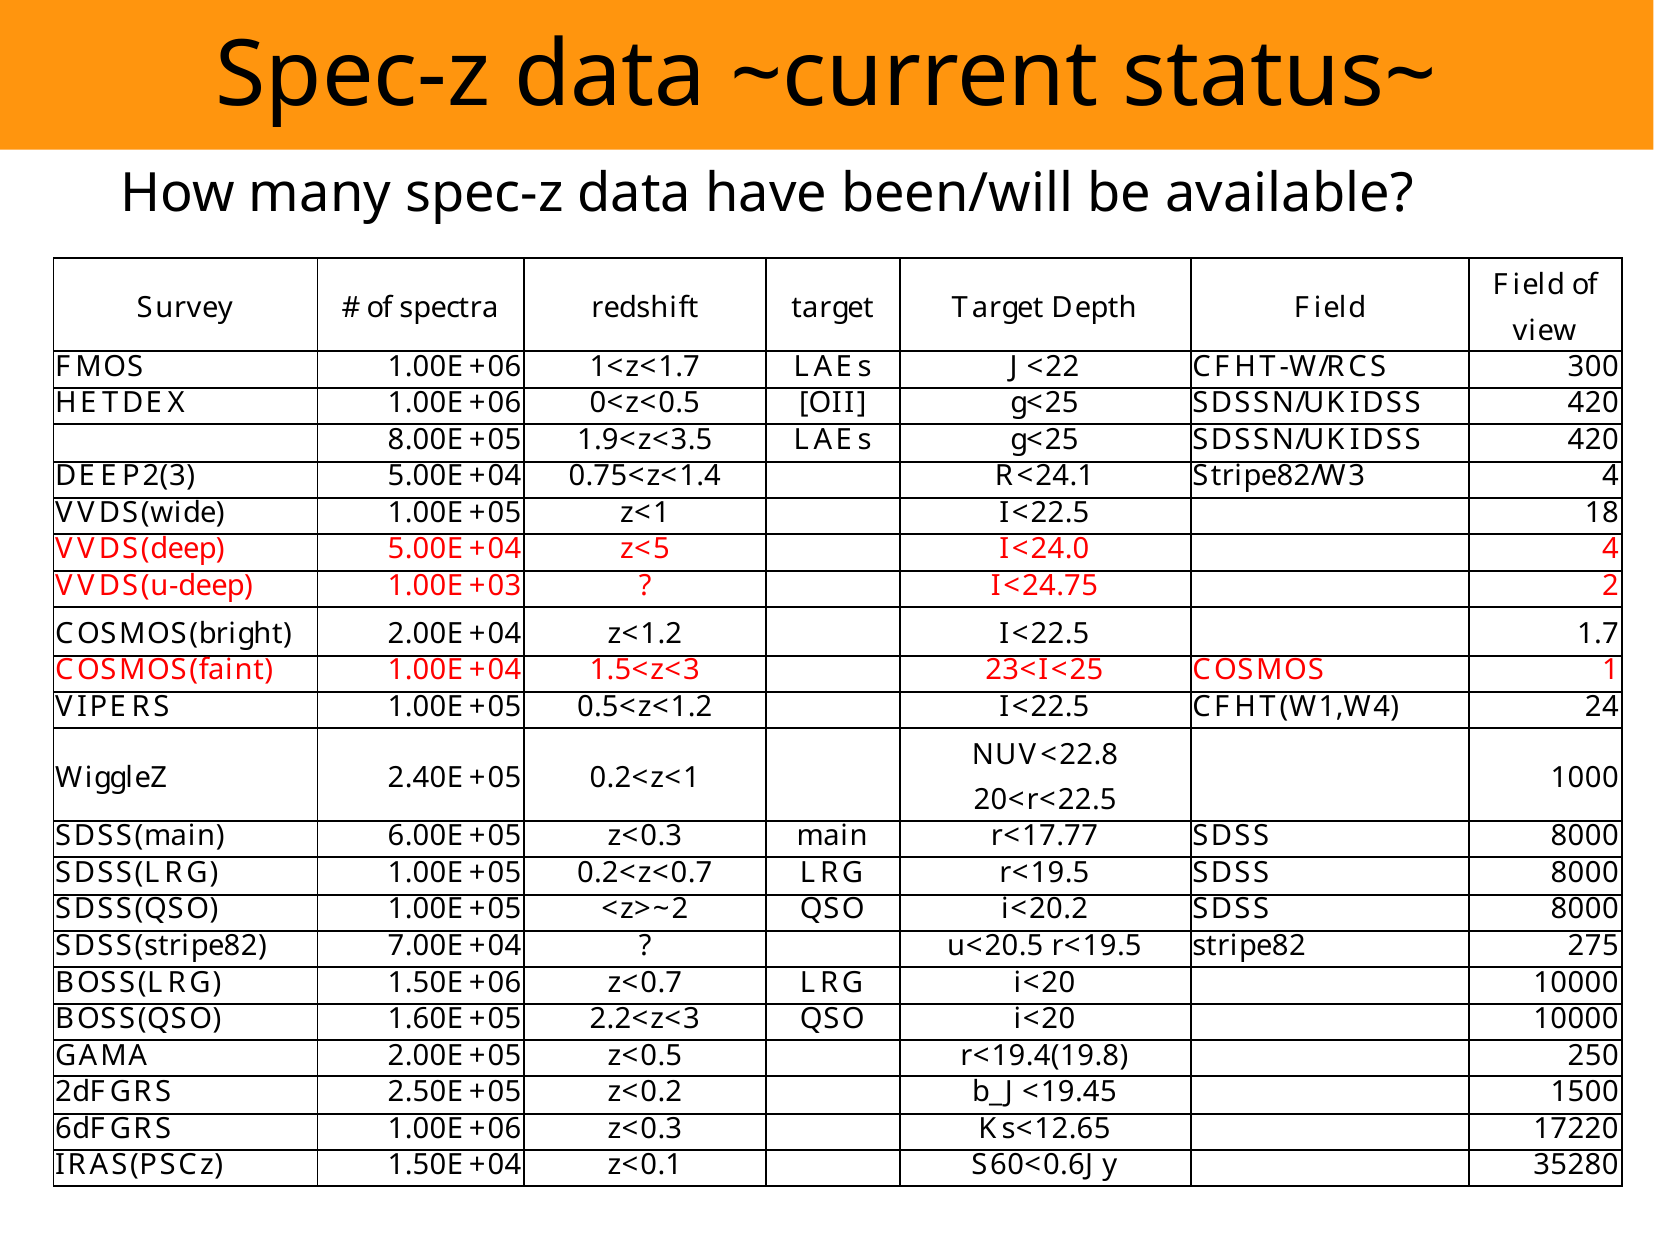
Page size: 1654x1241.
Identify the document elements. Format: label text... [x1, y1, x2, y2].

chart [53, 257, 1624, 1190]
text_box Spec-z data ~current status~ [0, 0, 1654, 150]
text_box How many spec-z data have been/will be available? [29, 145, 1506, 241]
